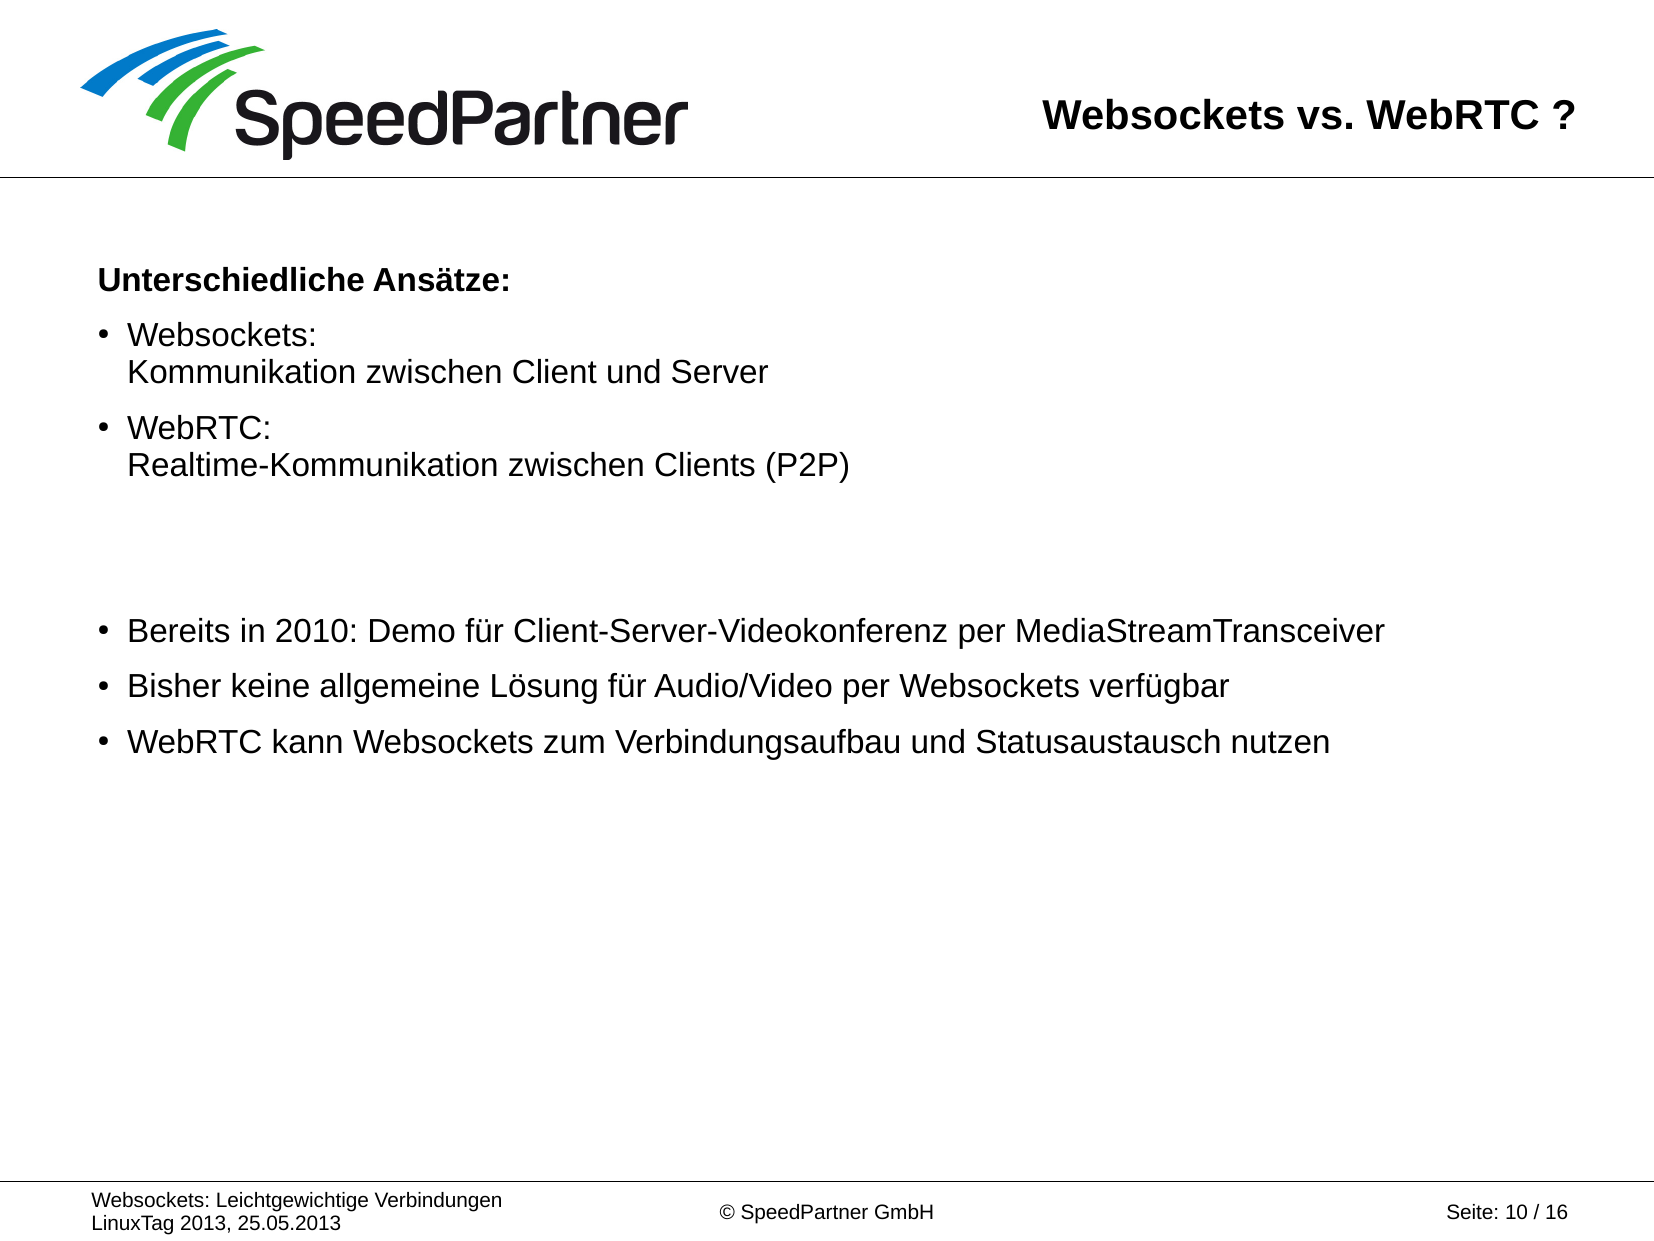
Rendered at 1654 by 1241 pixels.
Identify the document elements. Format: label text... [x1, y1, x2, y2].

text_box Unterschiedliche Ansätze: Websockets: Kommunikation zwischen Client und Server WebRTC: Realtime-Kommunikation zwischen Clients (P2P) Bereits in 2010: Demo für Client-Server-Videokonferenz per MediaStreamTransceiver Bisher keine allgemeine Lösung für Audio/Video per Websockets verfügbar WebRTC kann Websockets zum Verbindungsaufbau und Statusaustausch nutzen [82, 254, 1565, 1177]
title Websockets vs. WebRTC ? [590, 70, 1577, 160]
picture [80, 29, 688, 160]
